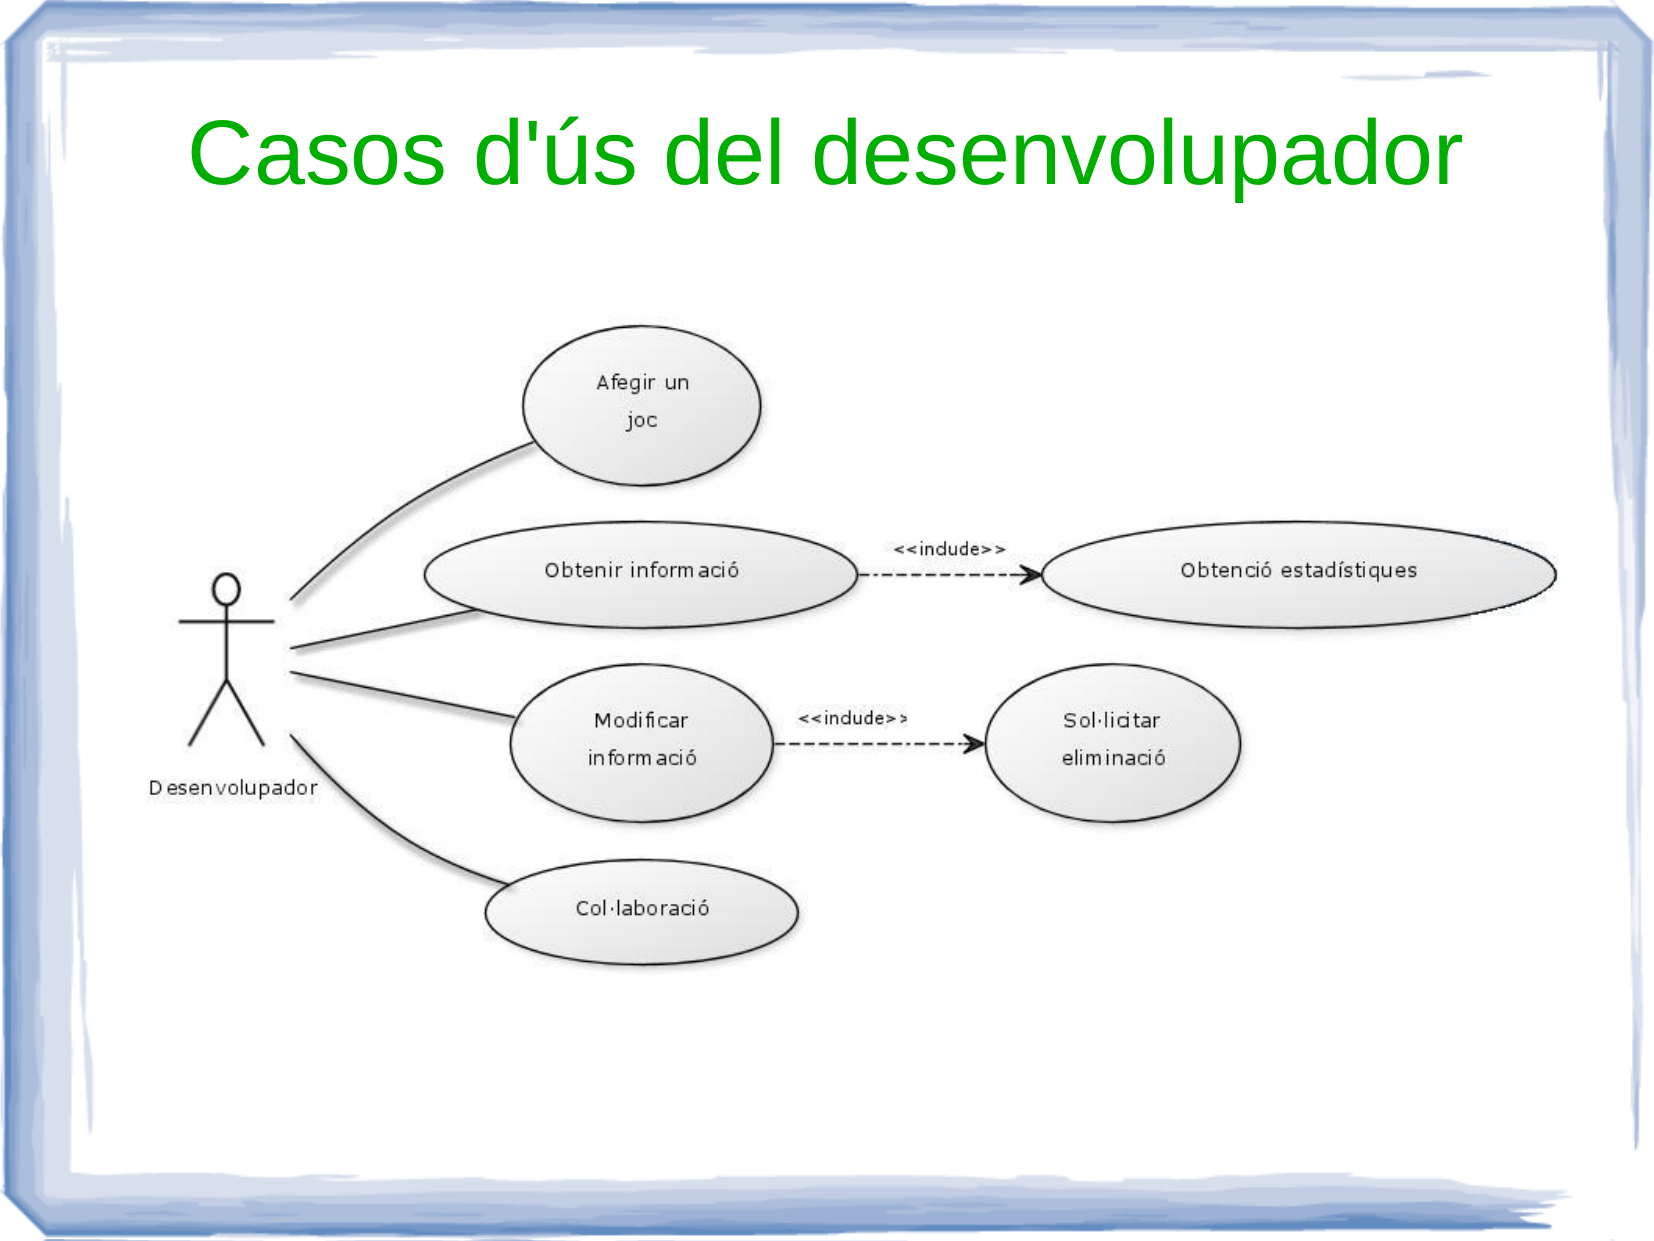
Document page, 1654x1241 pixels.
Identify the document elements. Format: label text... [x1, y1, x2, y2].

title Casos d'ús del desenvolupador [82, 56, 1571, 250]
picture [0, 0, 1654, 1241]
